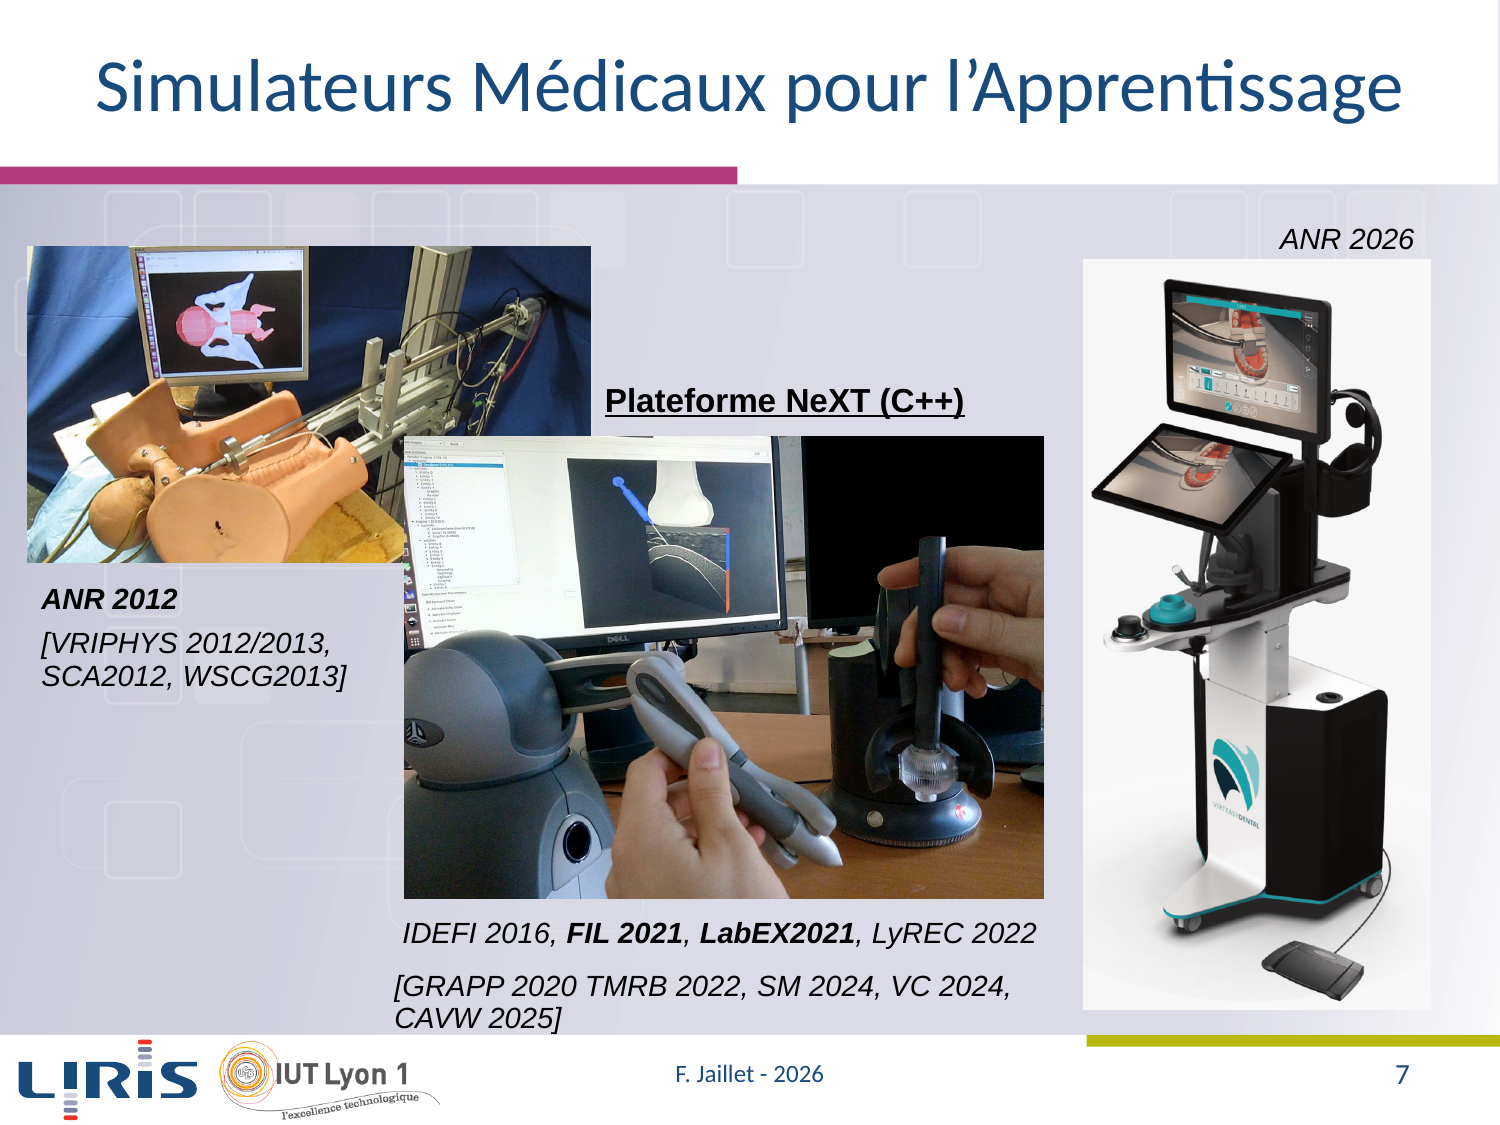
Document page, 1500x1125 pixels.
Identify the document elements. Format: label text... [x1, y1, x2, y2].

text_box [GRAPP 2020 TMRB 2022, SM 2024, VC 2024, CAVW 2025] [379, 962, 1074, 1043]
text_box [VRIPHYS 2012/2013, SCA2012, WSCG2013] [26, 620, 395, 701]
text_box ANR 2012 [26, 576, 205, 620]
title Simulateurs Médicaux pour l’Apprentissage [75, 45, 1425, 138]
text_box Plateforme NeXT (C++) [590, 375, 986, 436]
slide_number <numéro> [1230, 1042, 1425, 1103]
footer F. Jaillet - 2026 [430, 1043, 1070, 1103]
text_box ANR 2026 [1265, 215, 1444, 271]
picture [0, 0, 1500, 1125]
text_box IDEFI 2016, FIL 2021, LabEX2021, LyREC 2022 [387, 909, 1073, 962]
